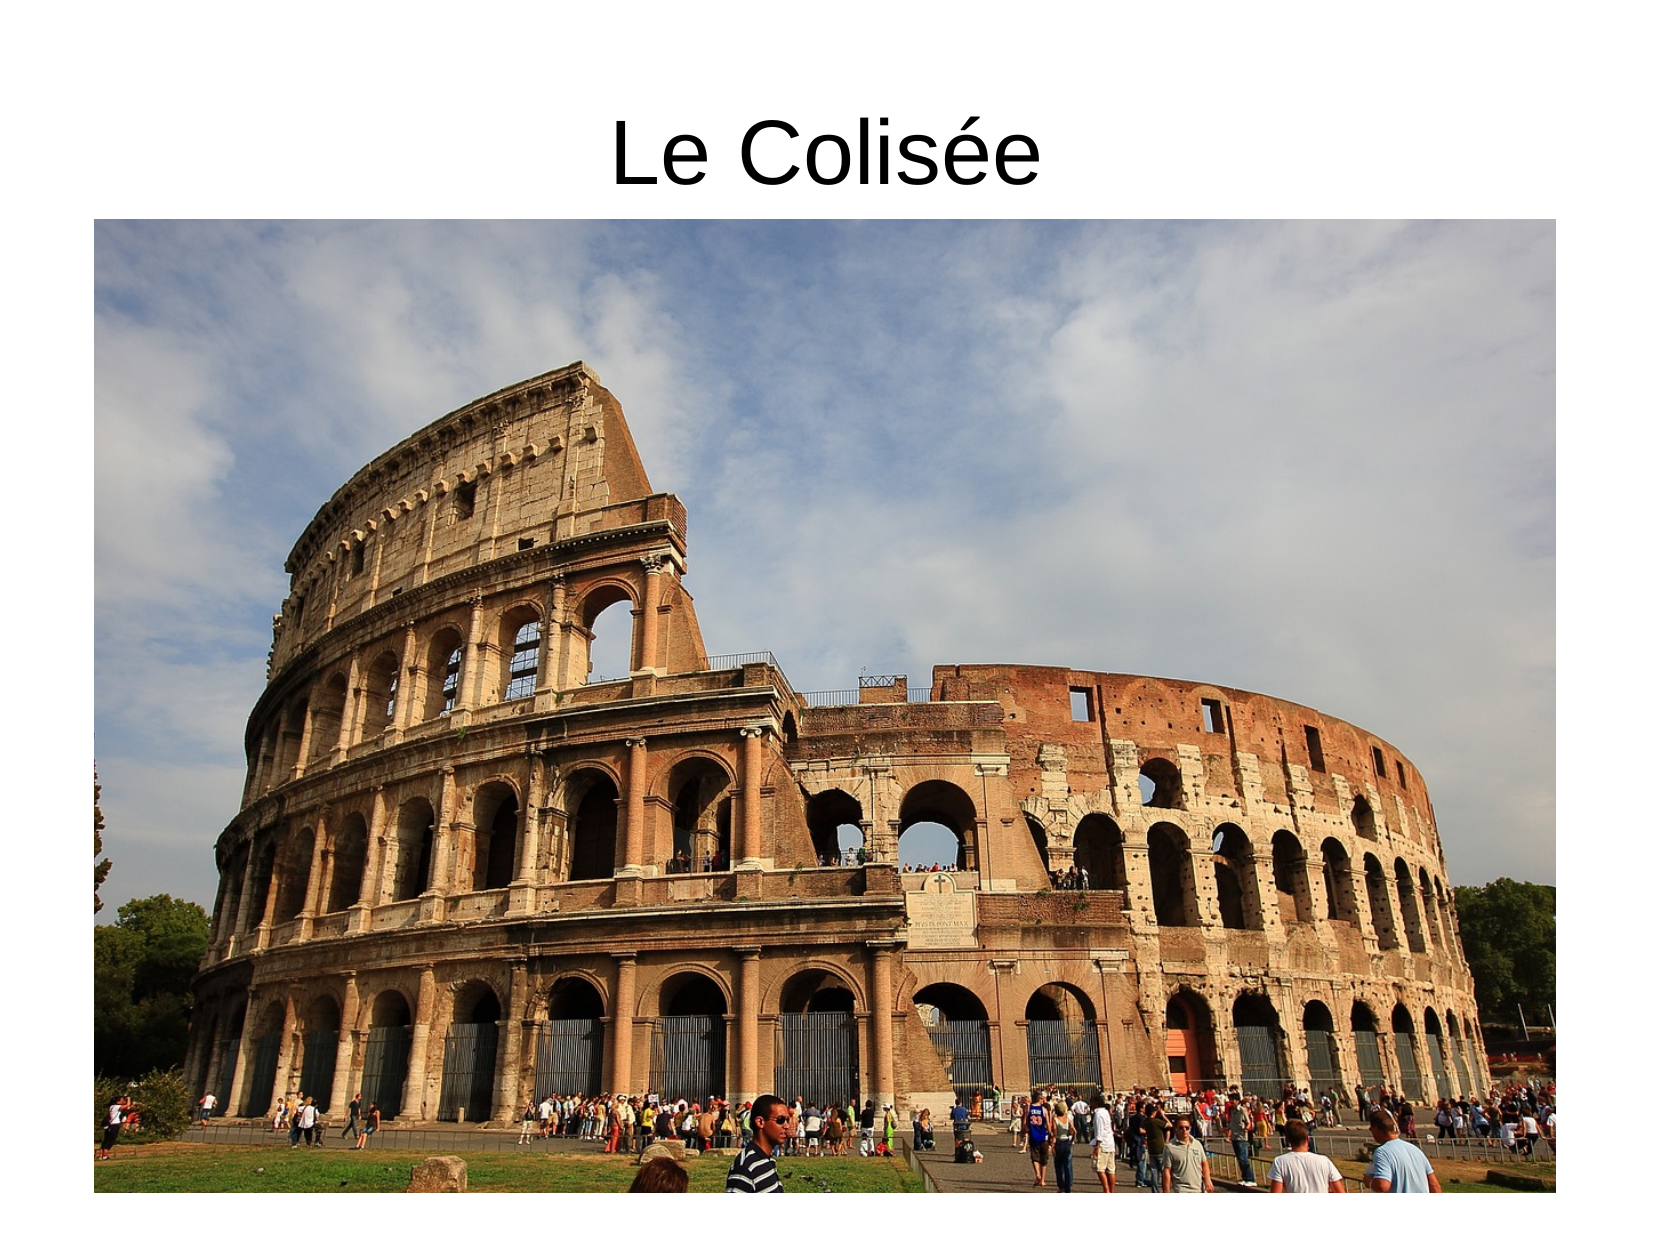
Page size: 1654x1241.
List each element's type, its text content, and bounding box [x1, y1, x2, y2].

picture [94, 219, 1556, 1193]
title Le Colisée [82, 49, 1571, 257]
